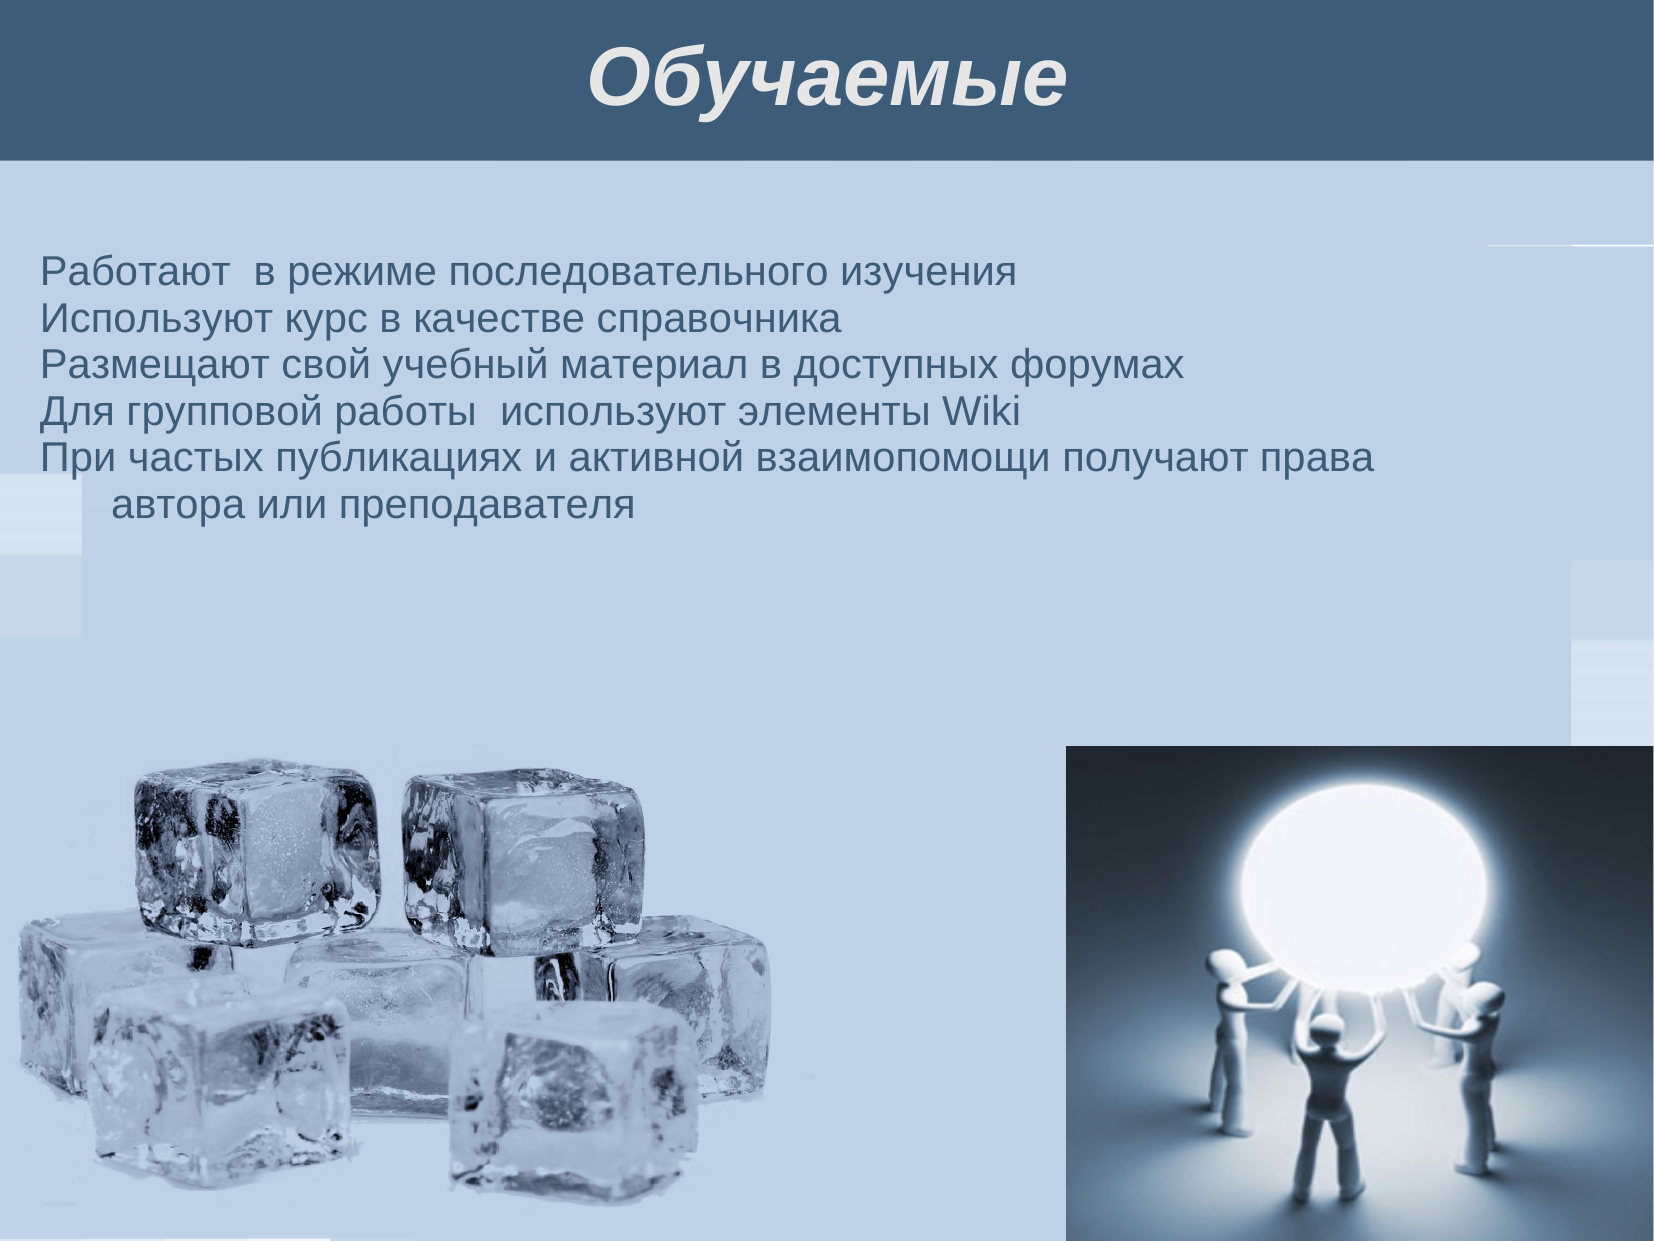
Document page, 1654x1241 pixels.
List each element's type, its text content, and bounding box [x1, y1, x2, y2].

picture [0, 0, 1654, 1241]
title Обучаемые [121, 19, 1534, 227]
list Работают в режиме последовательного изучения Используют курс в качестве справочника Размещают свой учебный материал в доступных форумах Для групповой работы используют элементы Wiki При частых публикациях и активной взаимопомощи получают права автора или преподавателя [28, 248, 1419, 1030]
